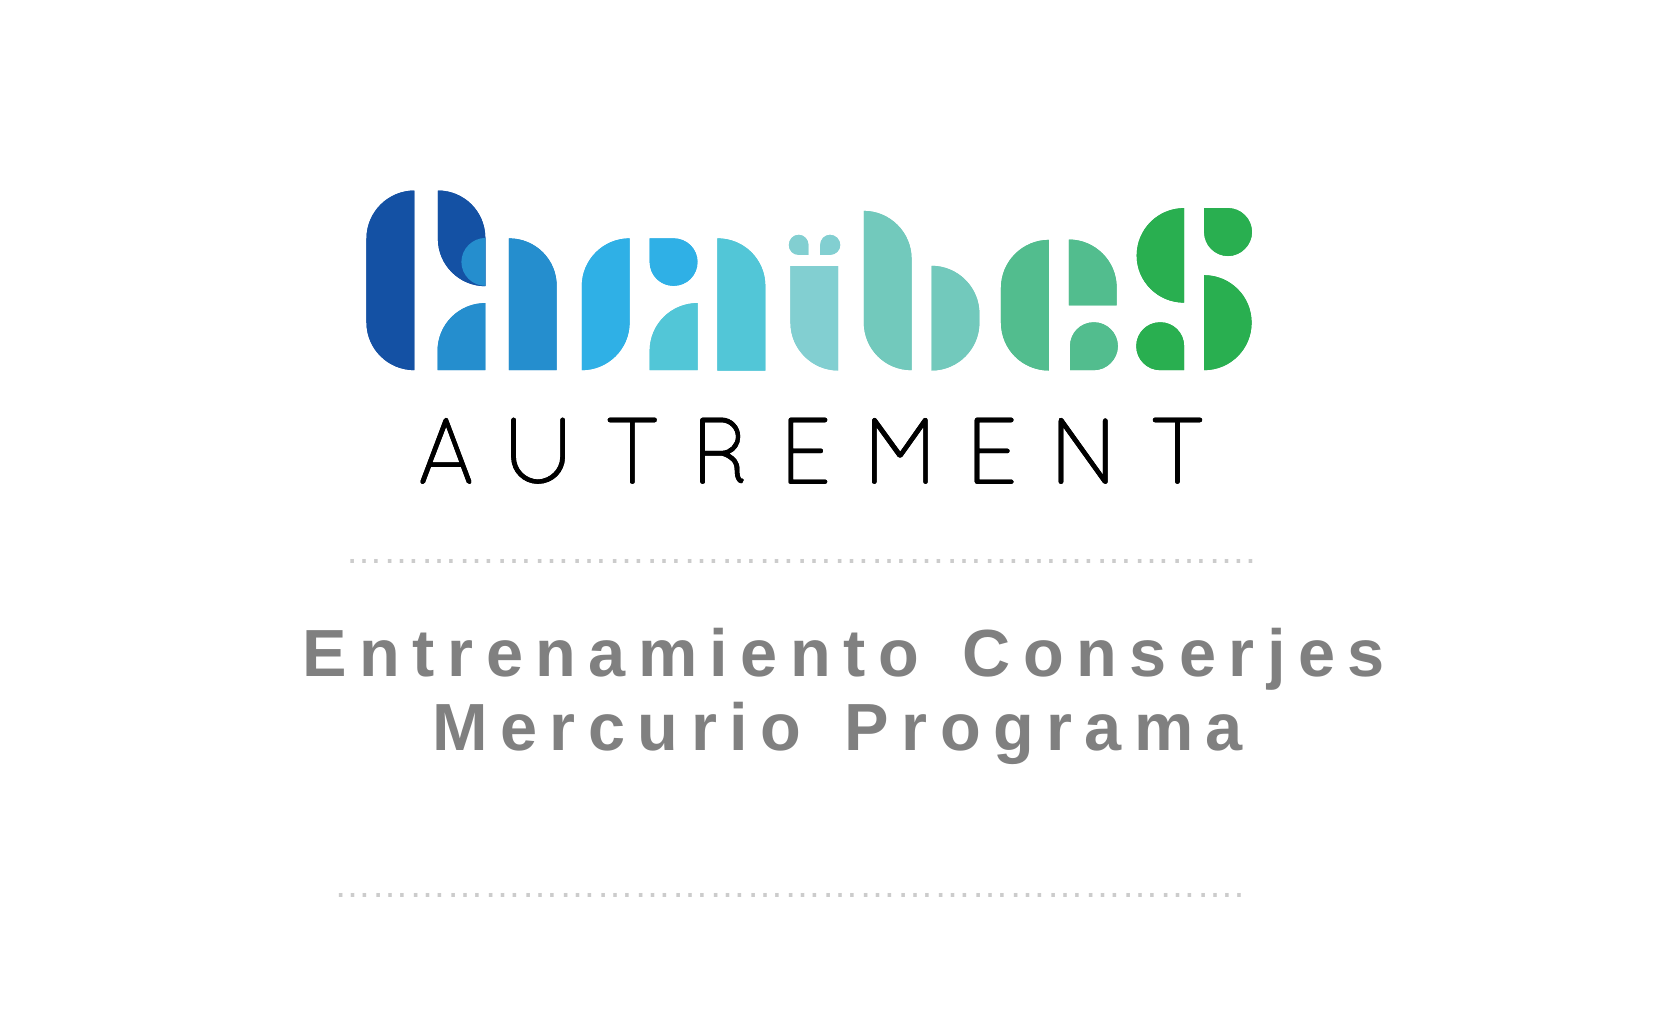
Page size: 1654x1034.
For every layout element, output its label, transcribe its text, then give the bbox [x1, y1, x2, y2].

picture [366, 190, 1252, 485]
text_box ………………………………………………………………. [319, 855, 1548, 913]
text_box ………………………………………………………………. [330, 521, 1271, 579]
text_box Entrenamiento Conserjes Mercurio Programa [41, 608, 1648, 889]
